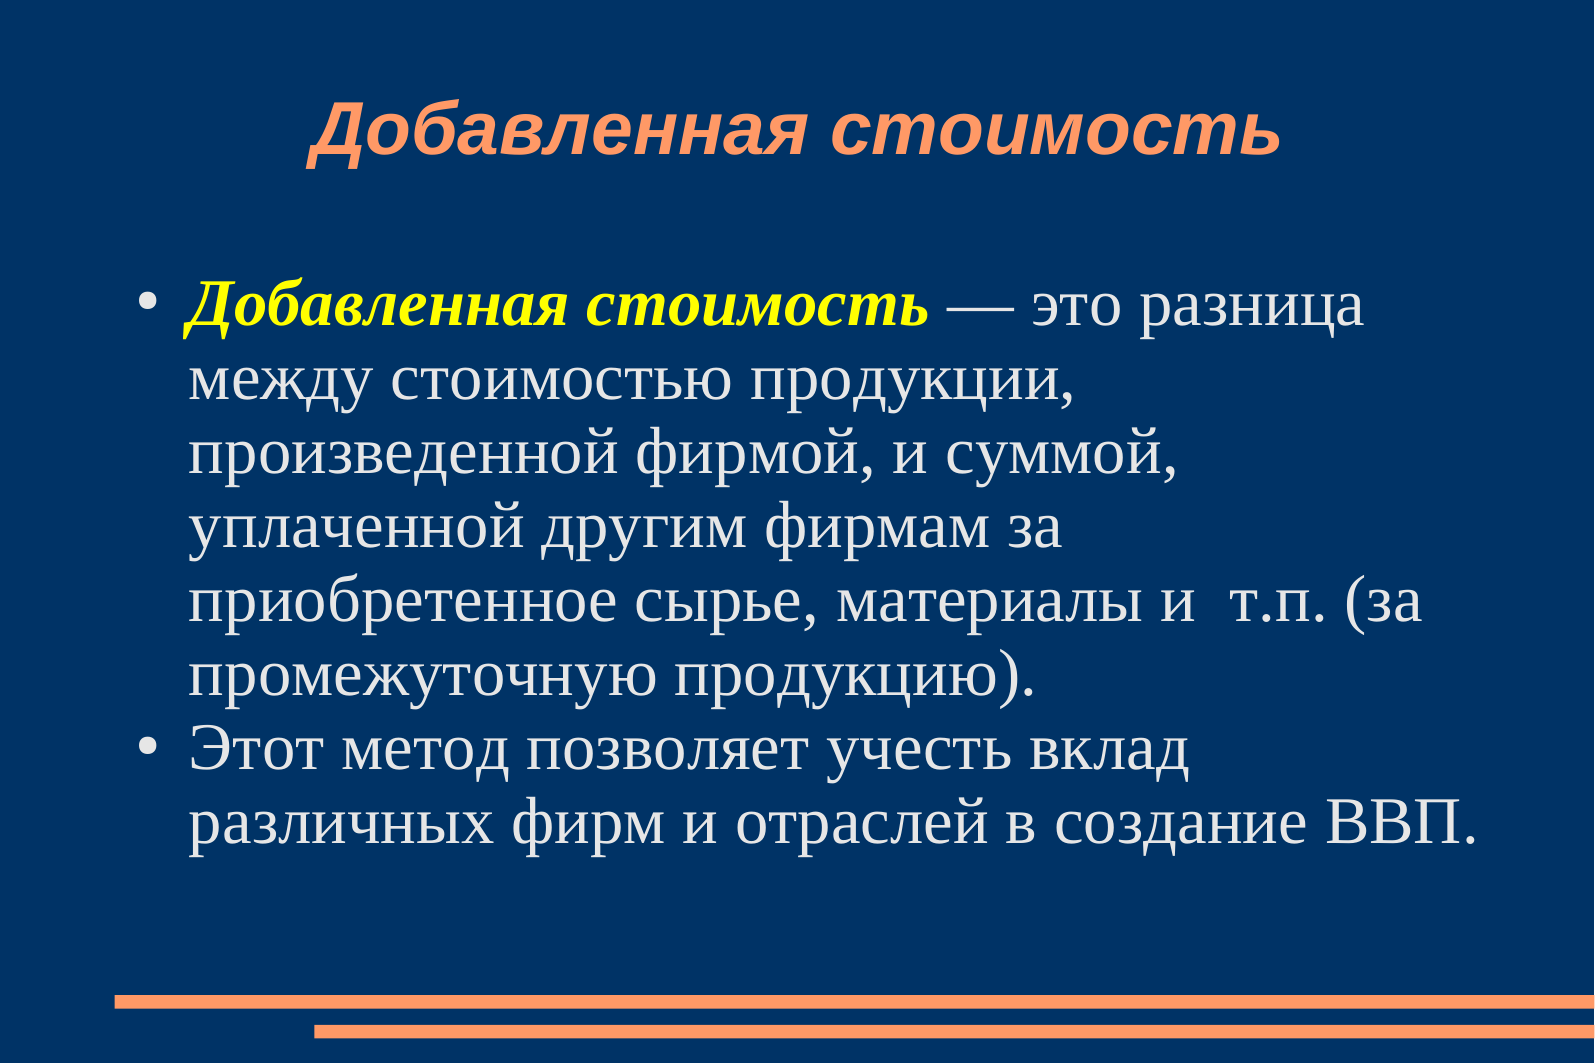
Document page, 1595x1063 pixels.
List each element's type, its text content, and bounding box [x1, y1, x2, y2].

list Добавленная стоимость — это разница между стоимостью продукции, произведенной фирмой, и суммой, уплаченной другим фирмам за приобретенное сырье, материалы и т.п. (за промежуточную продукцию). Этот метод позволяет учесть вклад различных фирм и отраслей в создание ВВП. [118, 265, 1506, 946]
title Добавленная стоимость [117, 47, 1479, 210]
